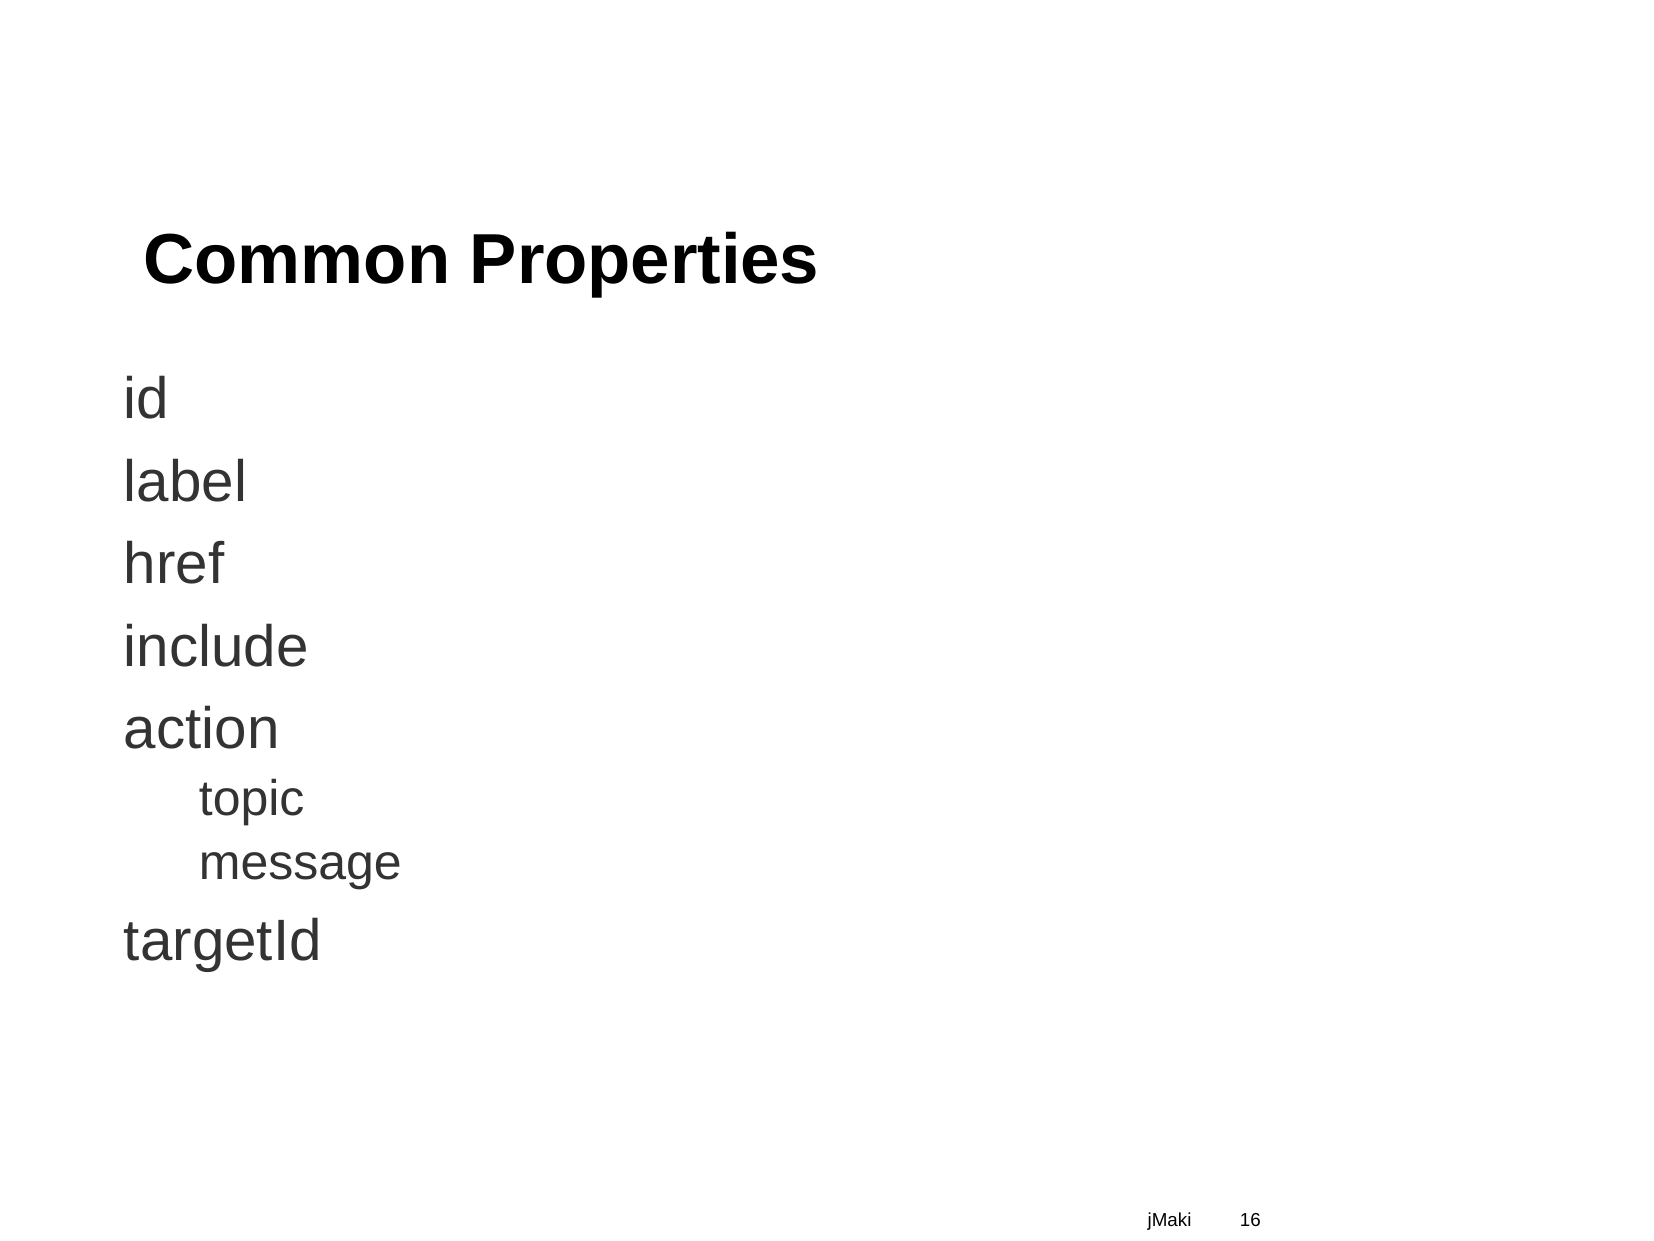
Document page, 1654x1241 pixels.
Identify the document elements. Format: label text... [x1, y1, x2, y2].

list id label href include action topic message targetId [124, 372, 1613, 1136]
title Common Properties [124, 132, 1561, 298]
